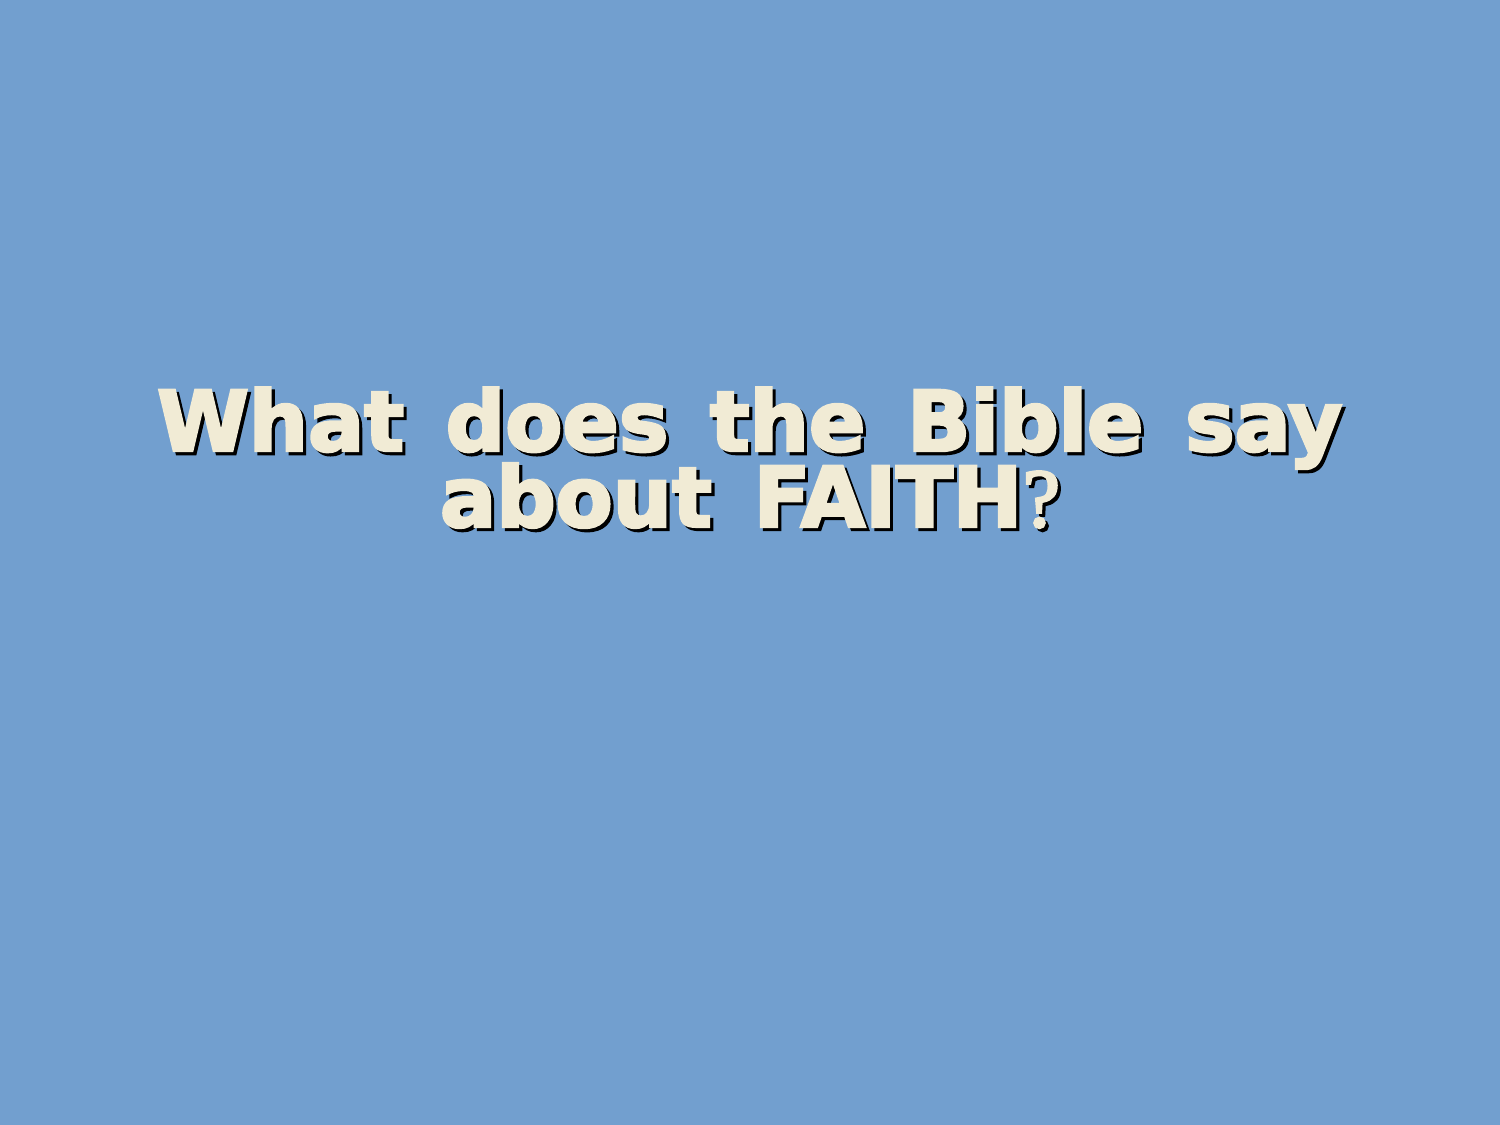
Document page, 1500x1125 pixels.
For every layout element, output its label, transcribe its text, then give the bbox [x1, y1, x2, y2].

title What does the Bible say about FAITH? [75, 375, 1426, 563]
